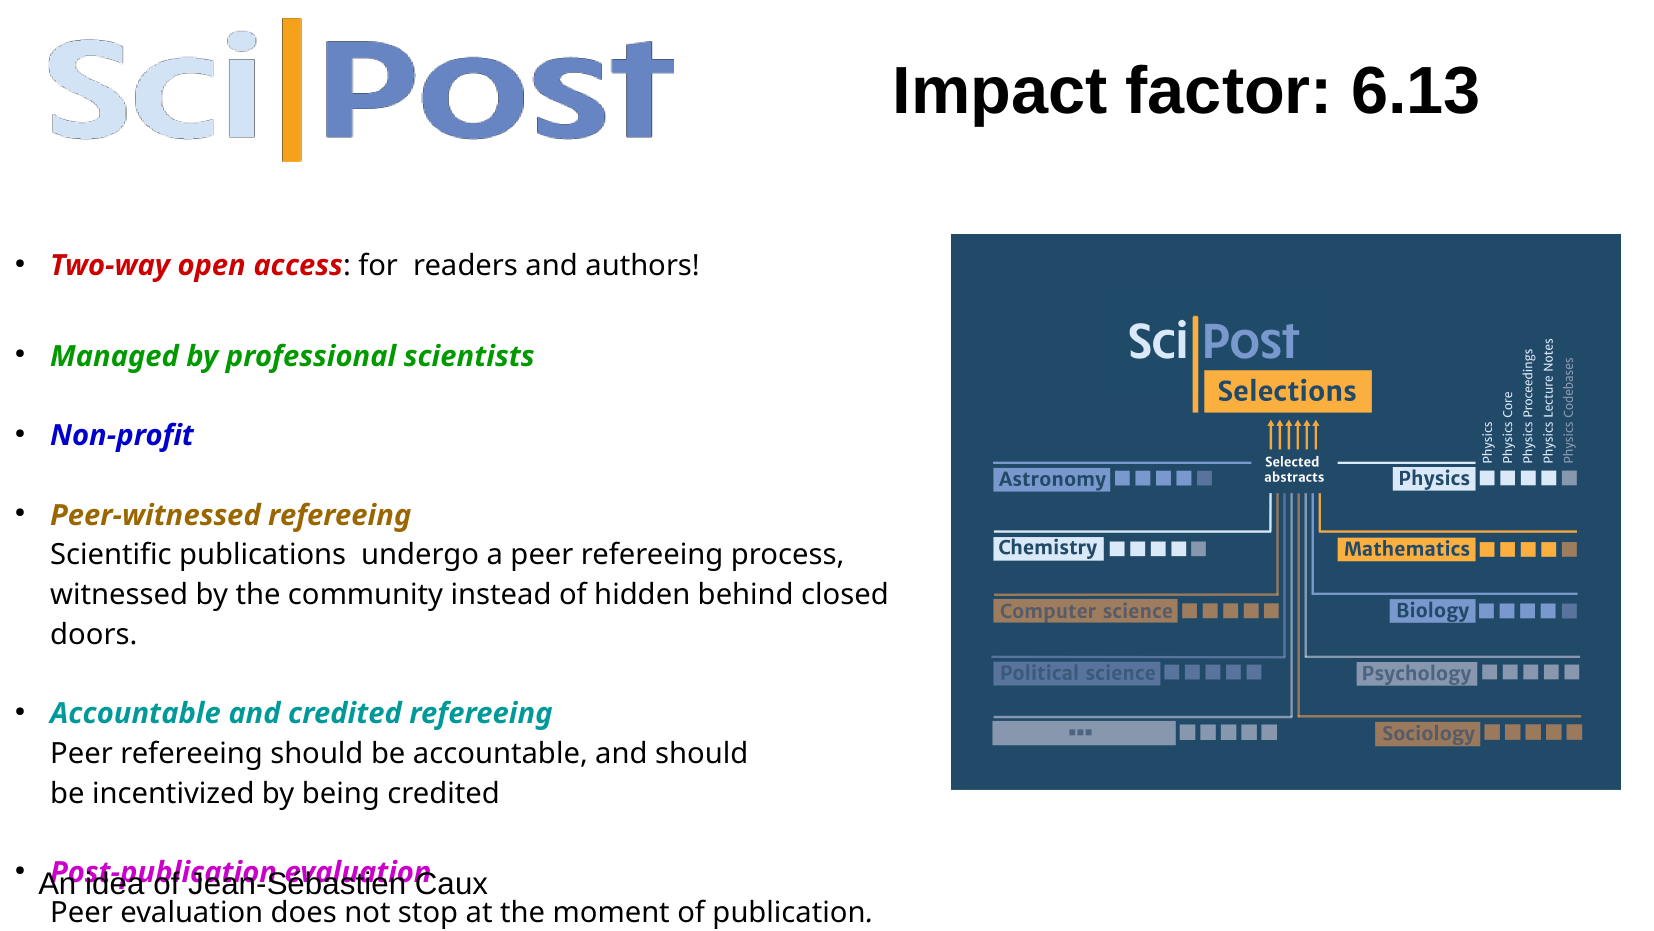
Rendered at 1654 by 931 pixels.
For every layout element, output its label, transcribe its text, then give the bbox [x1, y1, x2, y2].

text_box Impact factor: 6.13 [877, 45, 1591, 136]
text_box An idea of Jean-Sébastien Caux [23, 859, 515, 909]
picture [951, 234, 1621, 790]
picture [48, 17, 674, 162]
text_box Two-way open access: for readers and authors! Managed by professional scientists Non-profit Peer-witnessed refereeing Scientific publications undergo a peer refereeing process, witnessed by the community instead of hidden behind closed doors. Accountable and credited refereeing Peer refereeing should be accountable, and should be incentivized by being credited Post-publication evaluation Peer evaluation does not stop at the moment of publication. [0, 236, 931, 809]
